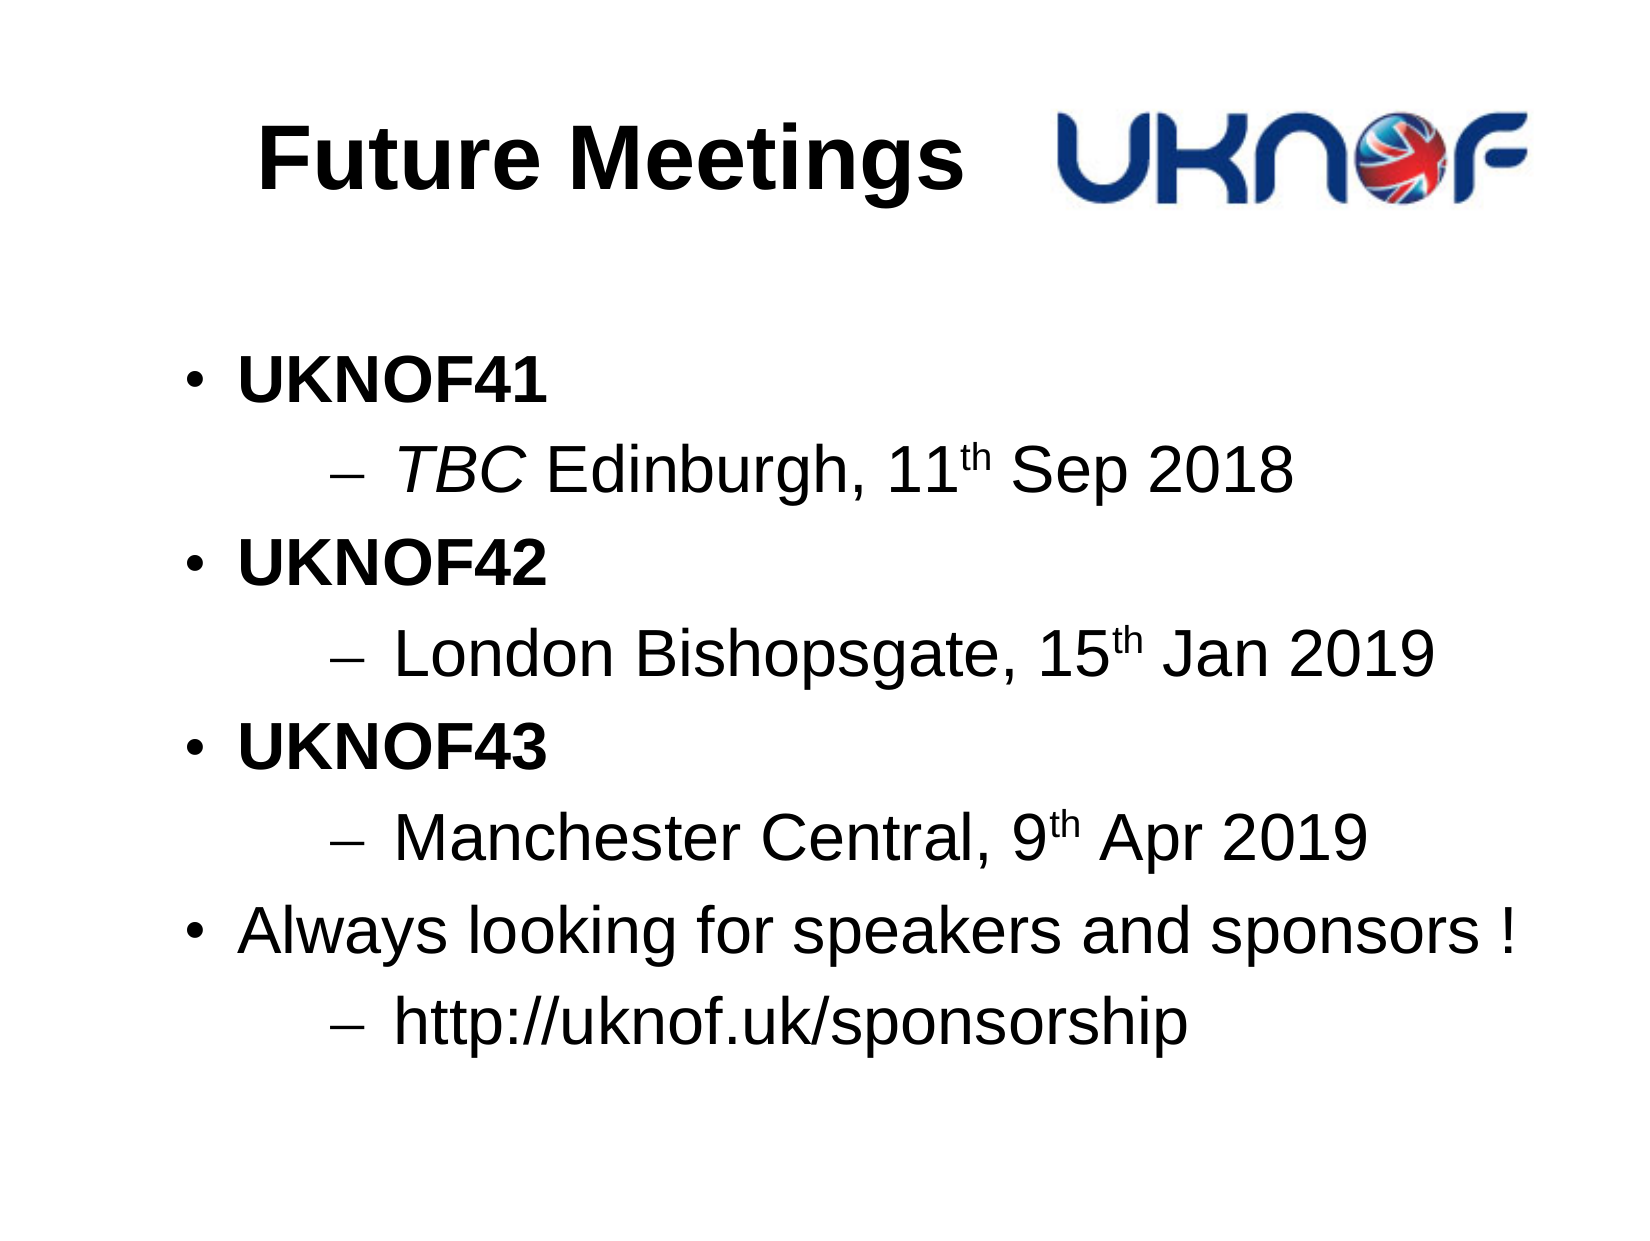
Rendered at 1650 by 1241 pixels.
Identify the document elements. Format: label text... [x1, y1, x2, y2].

picture [1100, 93, 1536, 225]
list UKNOF41 TBC Edinburgh, 11th Sep 2018 UKNOF42 London Bishopsgate, 15th Jan 2019 UKNOF43 Manchester Central, 9th Apr 2019 Always looking for speakers and sponsors ! http://uknof.uk/sponsorship [123, 341, 1526, 1170]
title Future Meetings [123, 55, 1100, 262]
